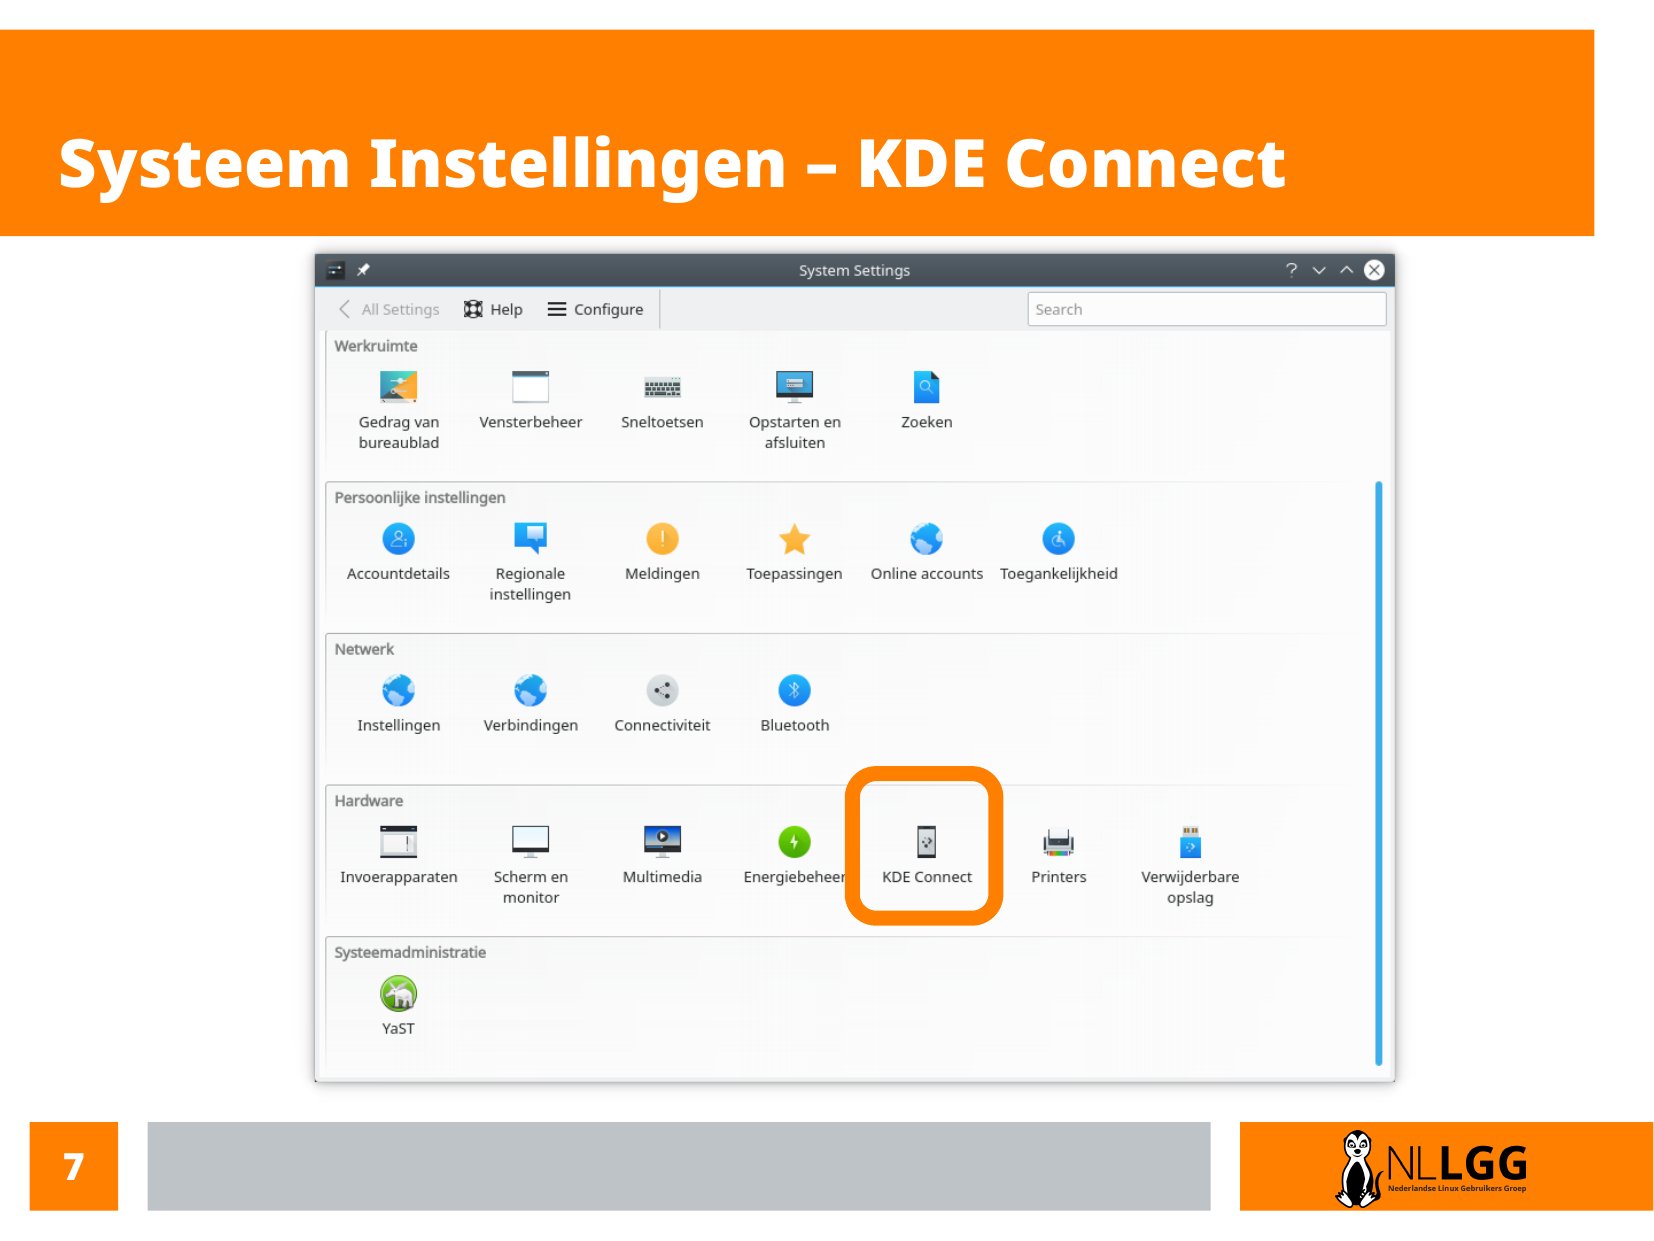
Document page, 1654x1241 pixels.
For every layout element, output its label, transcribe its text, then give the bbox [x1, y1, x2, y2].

picture [1335, 1130, 1526, 1208]
title Systeem Instellingen – KDE Connect [59, 59, 1595, 207]
picture [292, 231, 1418, 1105]
